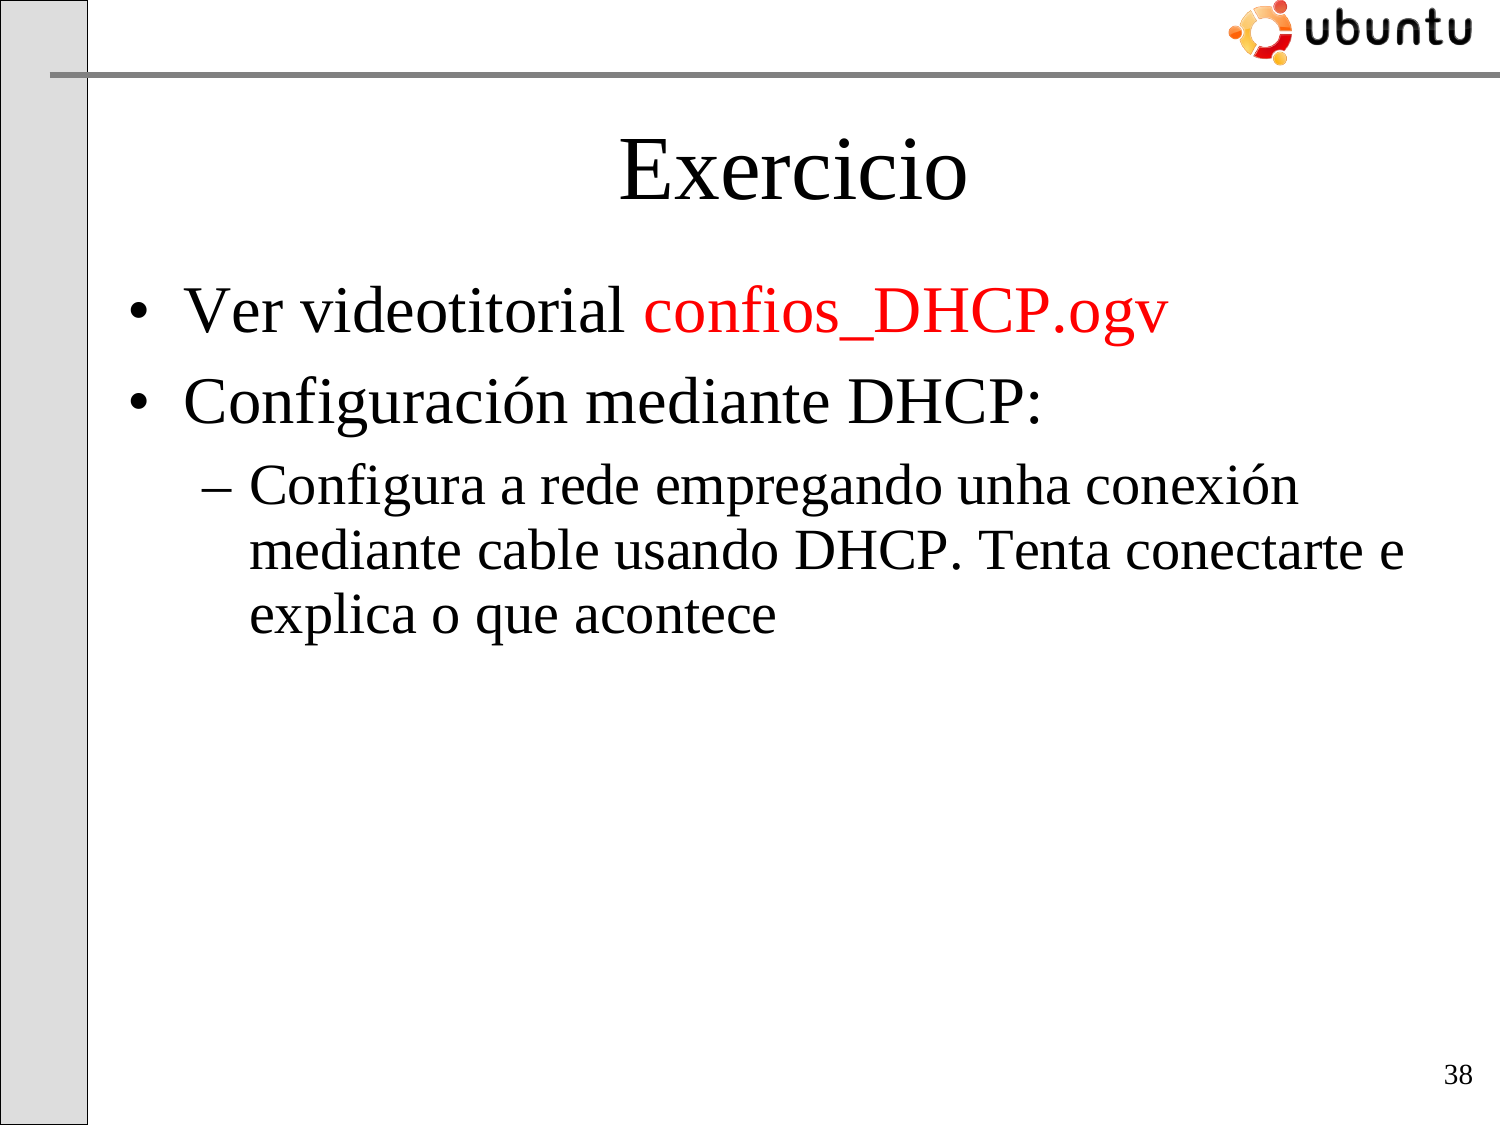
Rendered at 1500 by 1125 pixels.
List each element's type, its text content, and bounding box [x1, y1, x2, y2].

title Exercicio [112, 99, 1477, 237]
list Ver videotitorial confios_DHCP.ogv Configuración mediante DHCP: Configura a rede empregando unha conexión mediante cable usando DHCP. Tenta conectarte e explica o que acontece [112, 265, 1477, 1000]
picture [1221, 0, 1483, 71]
